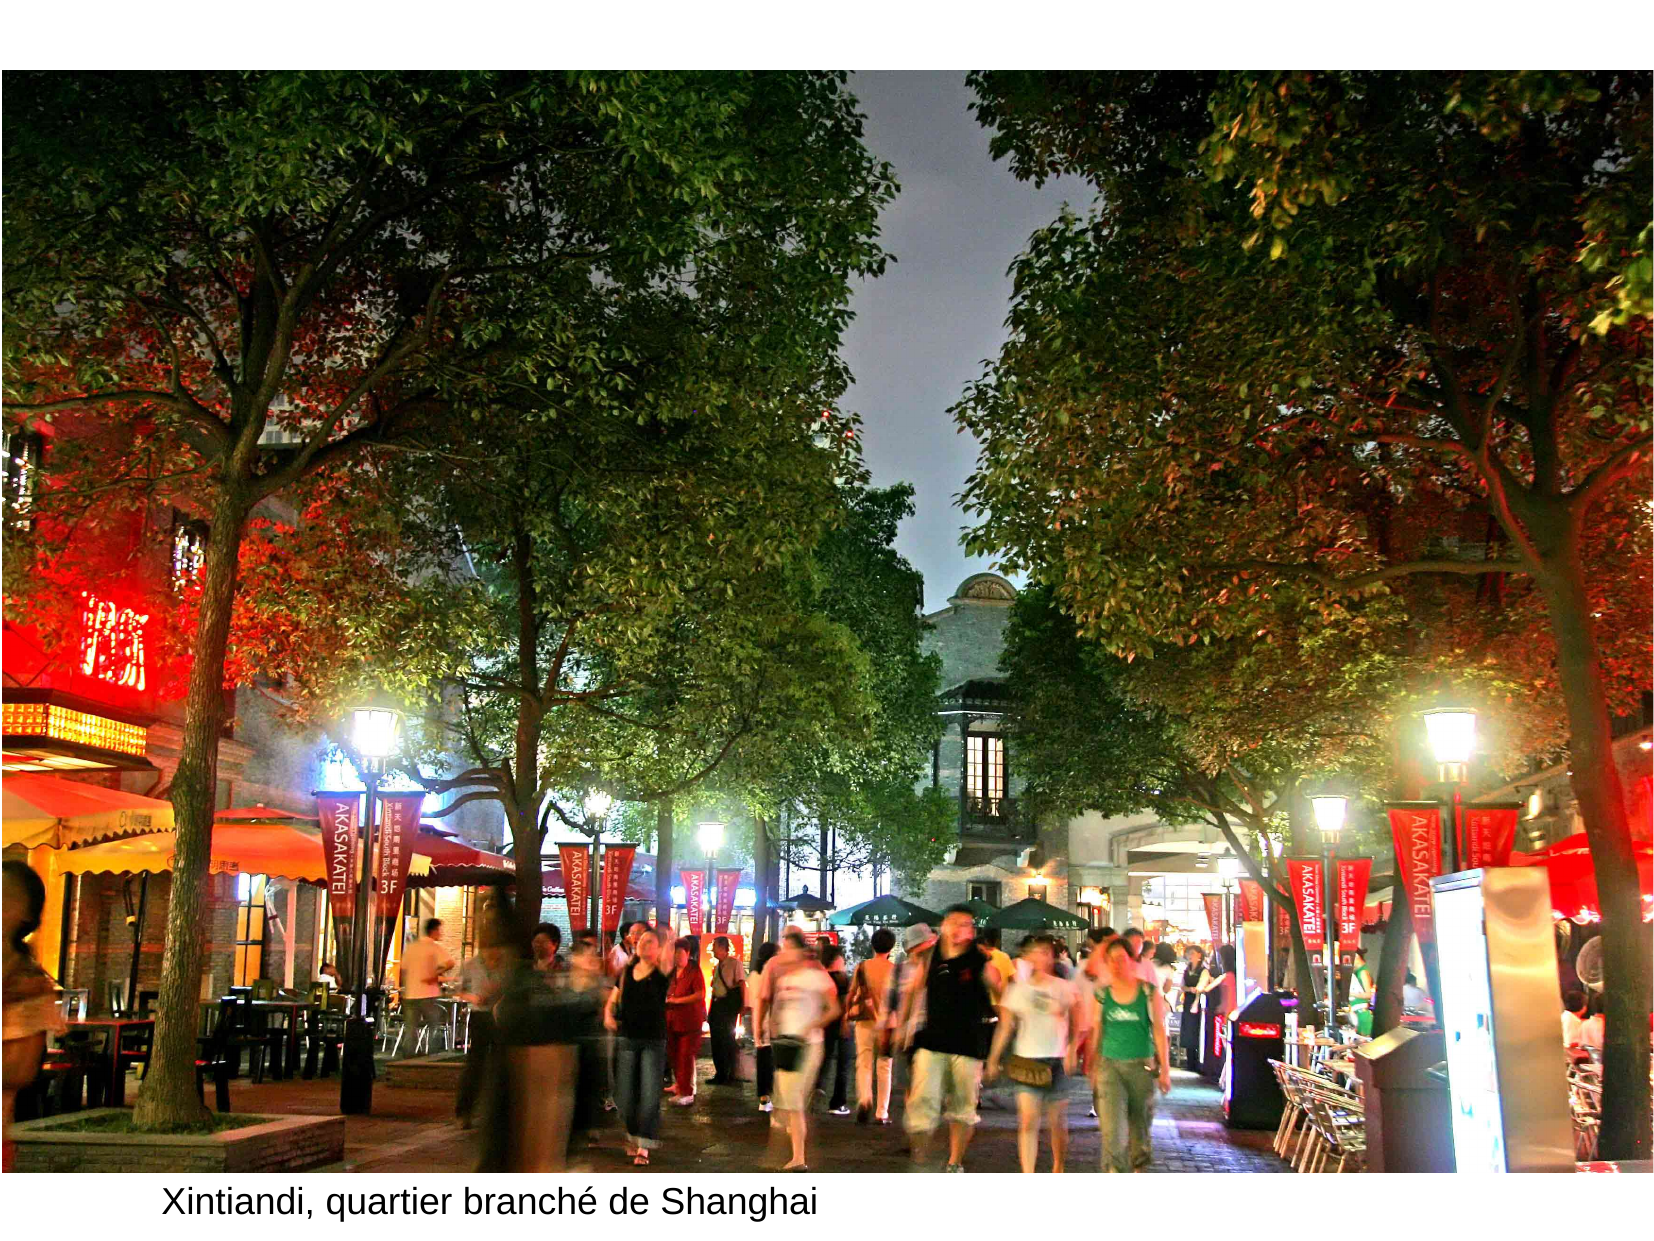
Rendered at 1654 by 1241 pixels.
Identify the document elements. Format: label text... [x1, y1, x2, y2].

text_box Xintiandi, quartier branché de Shanghai [146, 1172, 844, 1230]
picture [2, 70, 1654, 1173]
